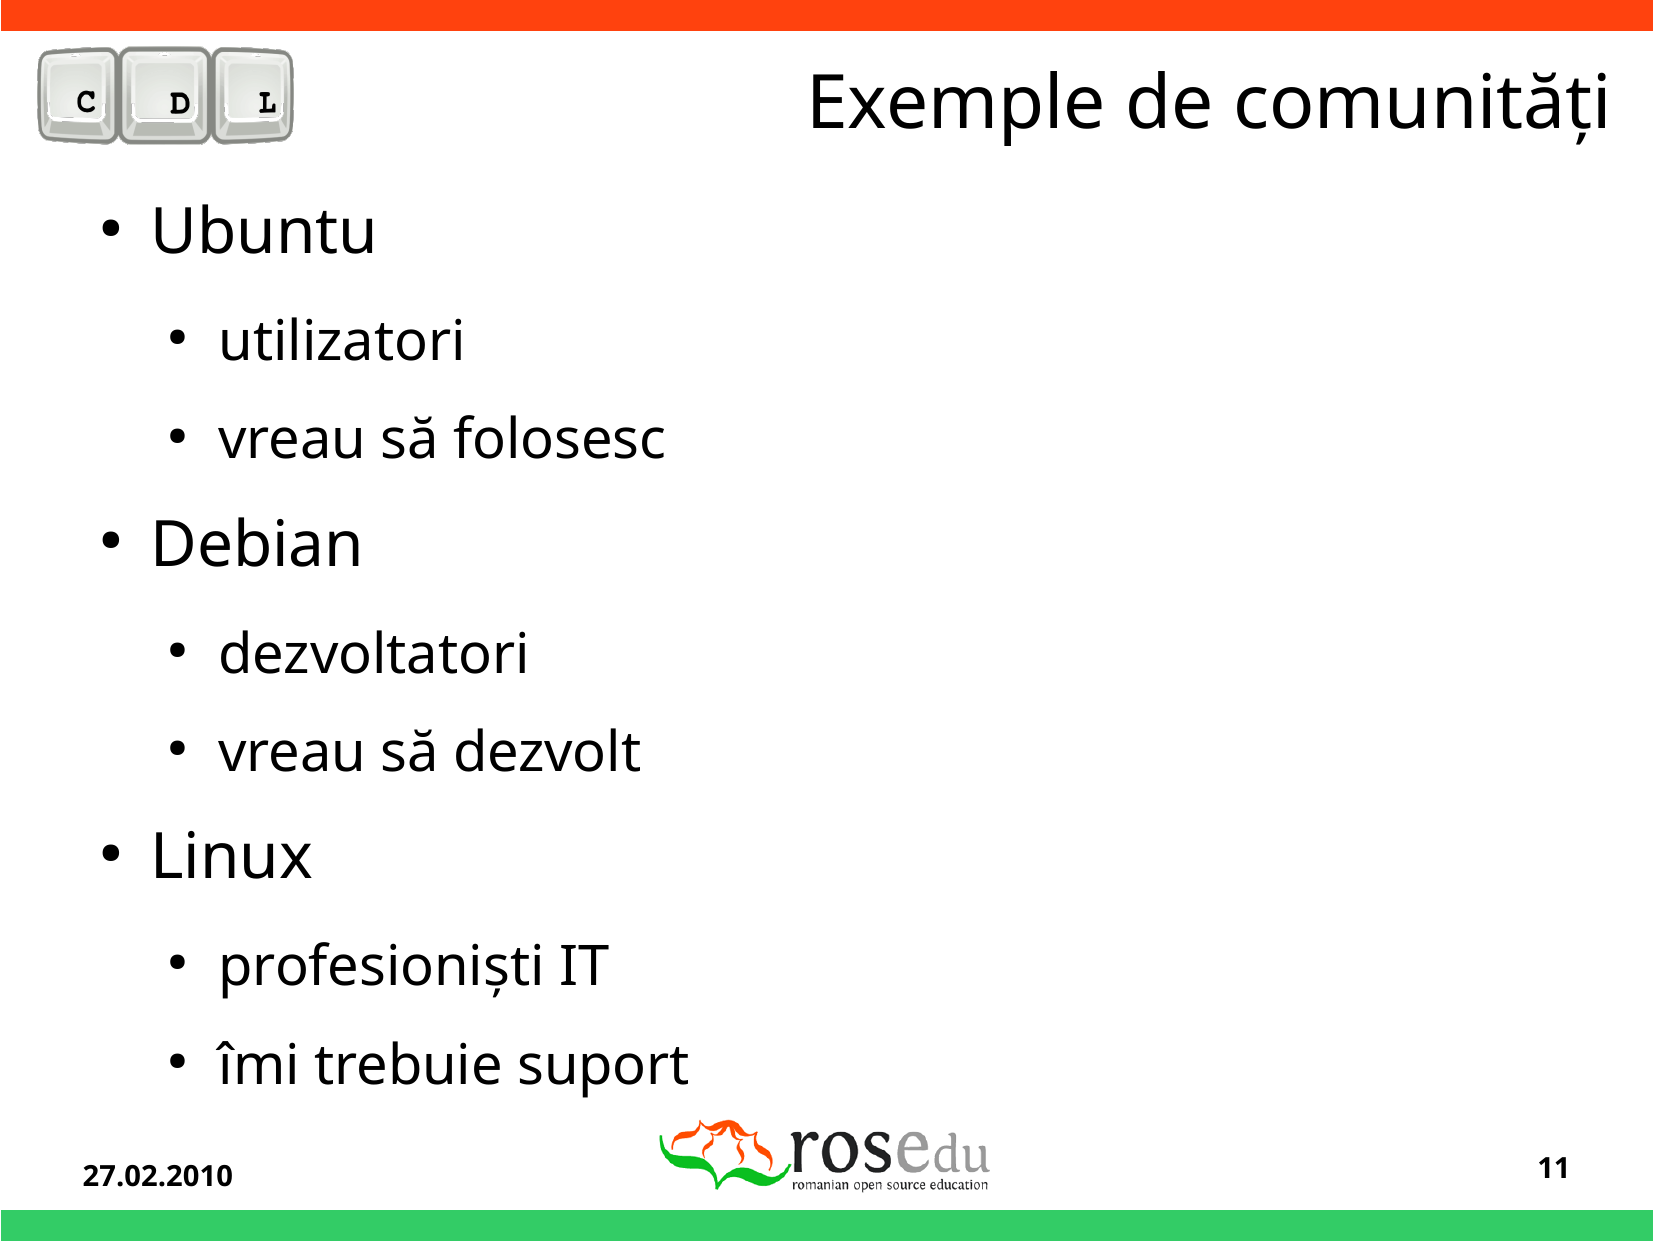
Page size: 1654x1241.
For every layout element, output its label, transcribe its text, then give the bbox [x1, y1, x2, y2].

list Ubuntu utilizatori vreau să folosesc Debian dezvoltatori vreau să dezvolt Linux profesioniști IT îmi trebuie suport [82, 182, 1571, 1104]
title Exemple de comunități [300, 52, 1613, 146]
picture [37, 46, 294, 145]
picture [656, 1104, 1005, 1209]
